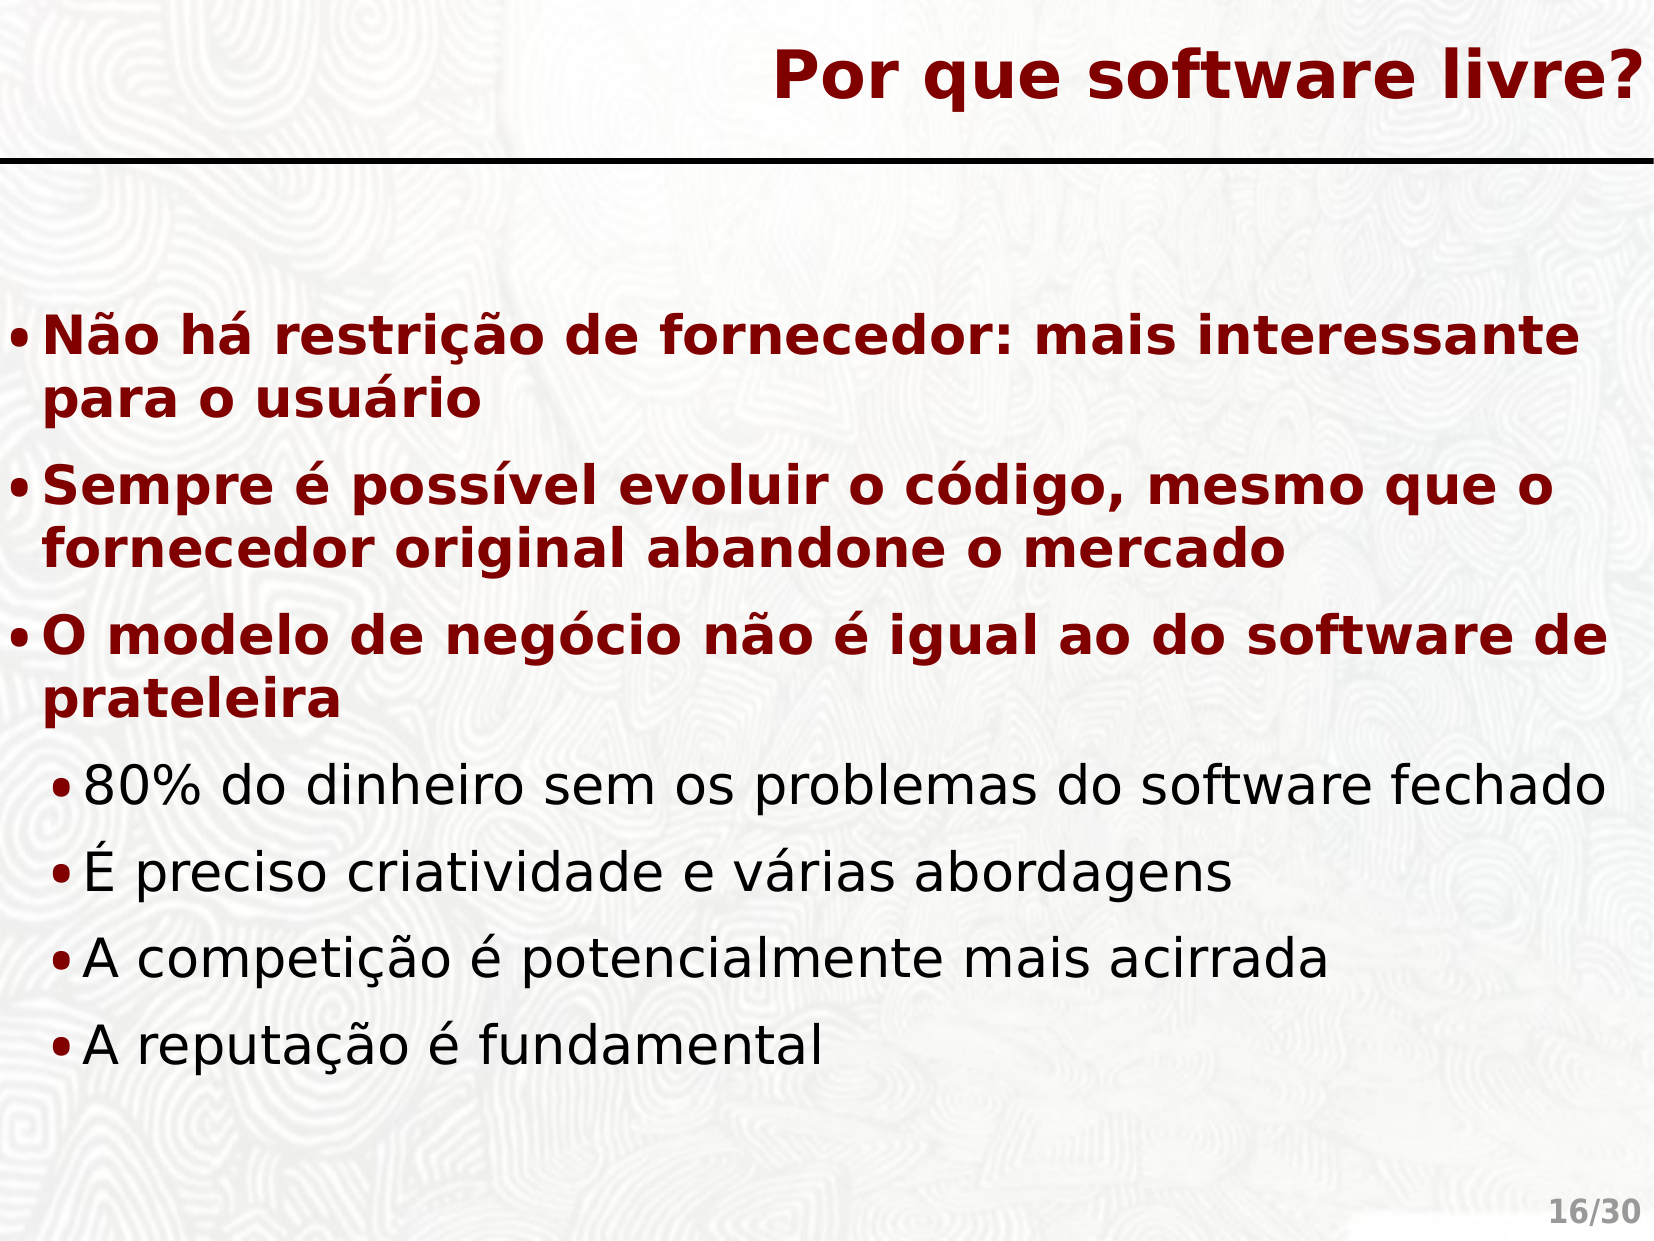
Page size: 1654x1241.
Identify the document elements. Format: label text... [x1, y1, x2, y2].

picture [0, 164, 1654, 1241]
title Por que software livre? [602, 0, 1648, 153]
list Não há restrição de fornecedor: mais interessante para o usuário Sempre é possível evoluir o código, mesmo que o fornecedor original abandone o mercado O modelo de negócio não é igual ao do software de prateleira 80% do dinheiro sem os problemas do software fechado É preciso criatividade e várias abordagens A competição é potencialmente mais acirrada A reputação é fundamental [5, 177, 1654, 1229]
picture [0, 0, 1654, 158]
